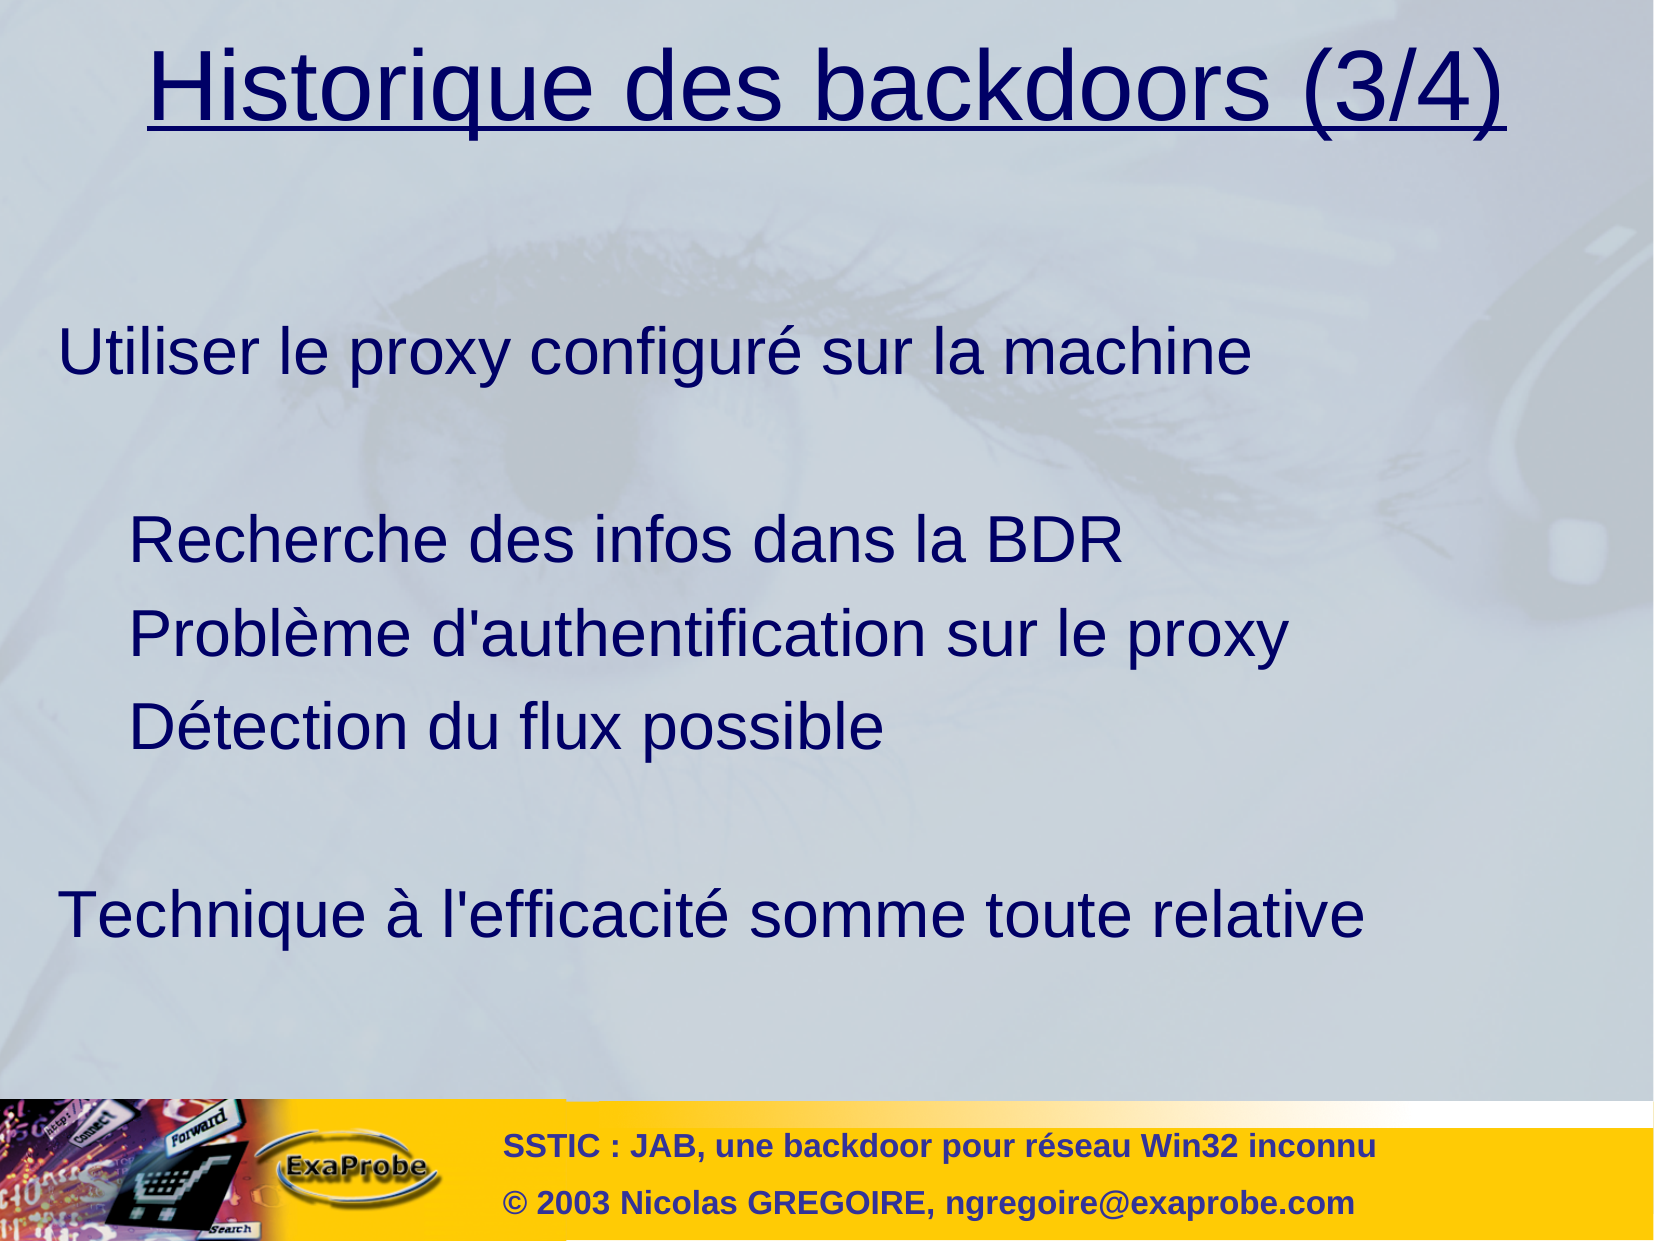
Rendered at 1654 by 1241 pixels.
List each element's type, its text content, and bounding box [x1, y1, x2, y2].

subtitle Utiliser le proxy configuré sur la machine Recherche des infos dans la BDR Problème d'authentification sur le proxy Détection du flux possible Technique à l'efficacité somme toute relative [39, 222, 1623, 1041]
title Historique des backdoors (3/4) [0, 0, 1654, 167]
